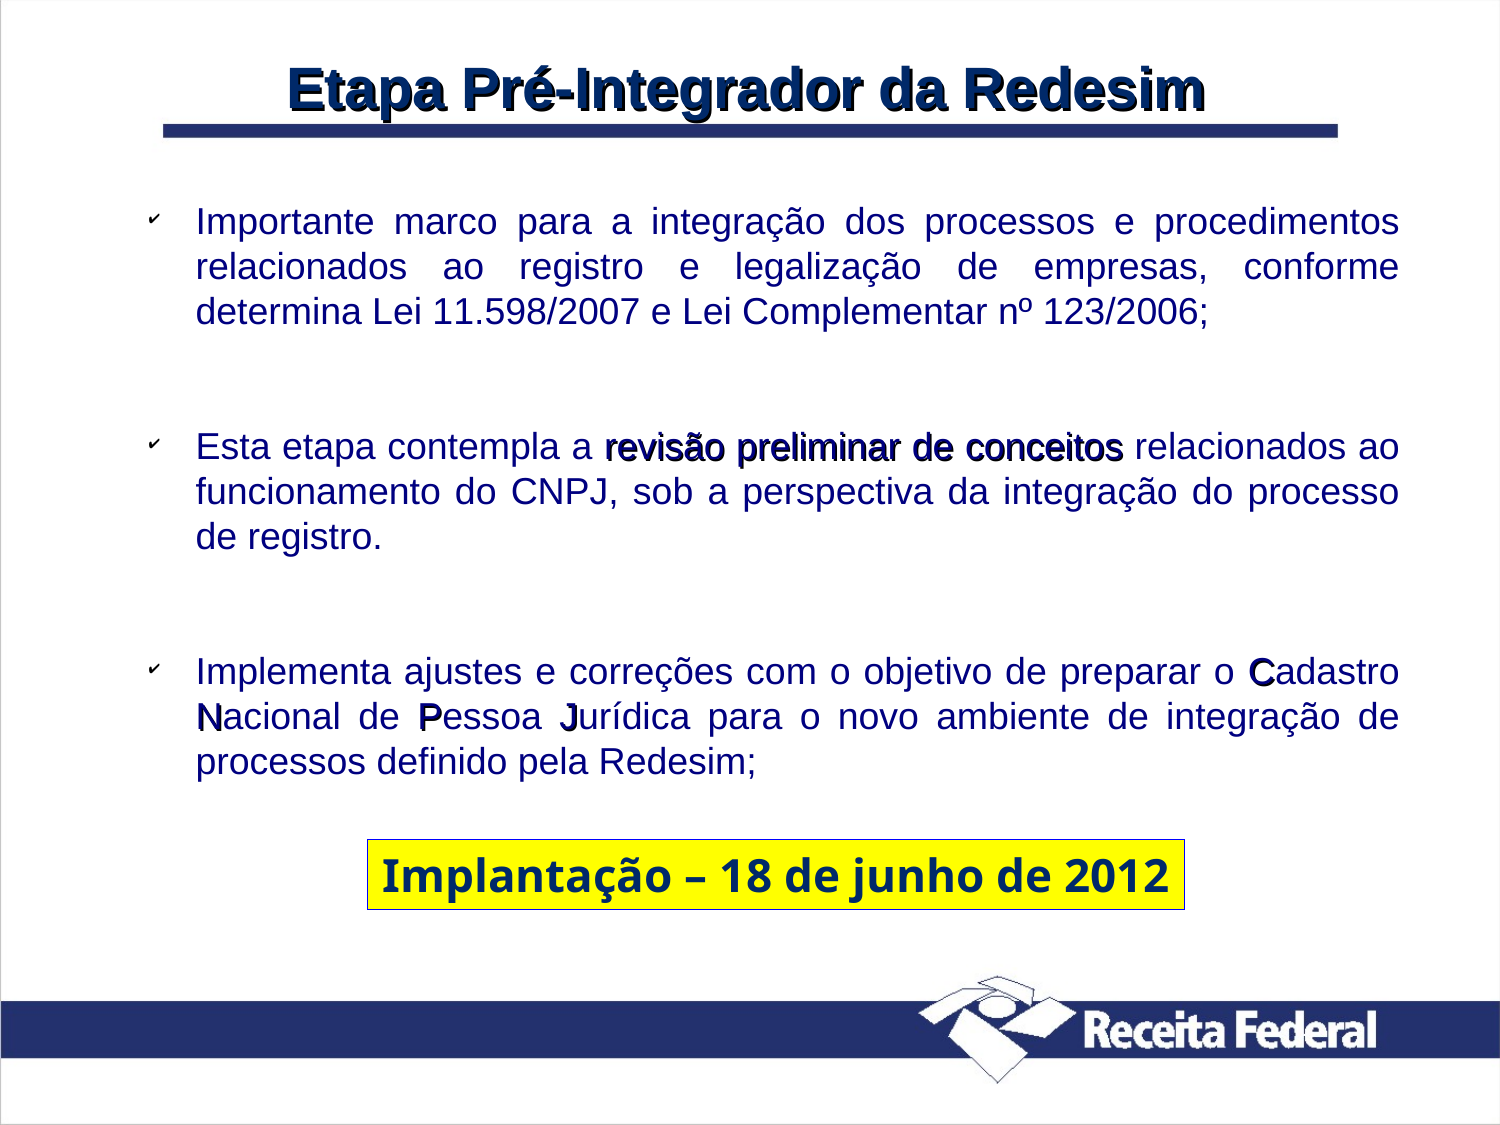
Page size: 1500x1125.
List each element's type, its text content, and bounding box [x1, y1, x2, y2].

text_box Implantação – 18 de junho de 2012 [367, 839, 1123, 910]
text_box Importante marco para a integração dos processos e procedimentos relacionados ao registro e legalização de empresas, conforme determina Lei 11.598/2007 e Lei Complementar nº 123/2006; Esta etapa contempla a revisão preliminar de conceitos relacionados ao funcionamento do CNPJ, sob a perspectiva da integração do processo de registro. Implementa ajustes e correções com o objetivo de preparar o Cadastro Nacional de Pessoa Jurídica para o novo ambiente de integração de processos definido pela Redesim; [59, 129, 1418, 790]
picture [0, 0, 1500, 1125]
text_box Etapa Pré-Integrador da Redesim [100, 42, 1393, 129]
